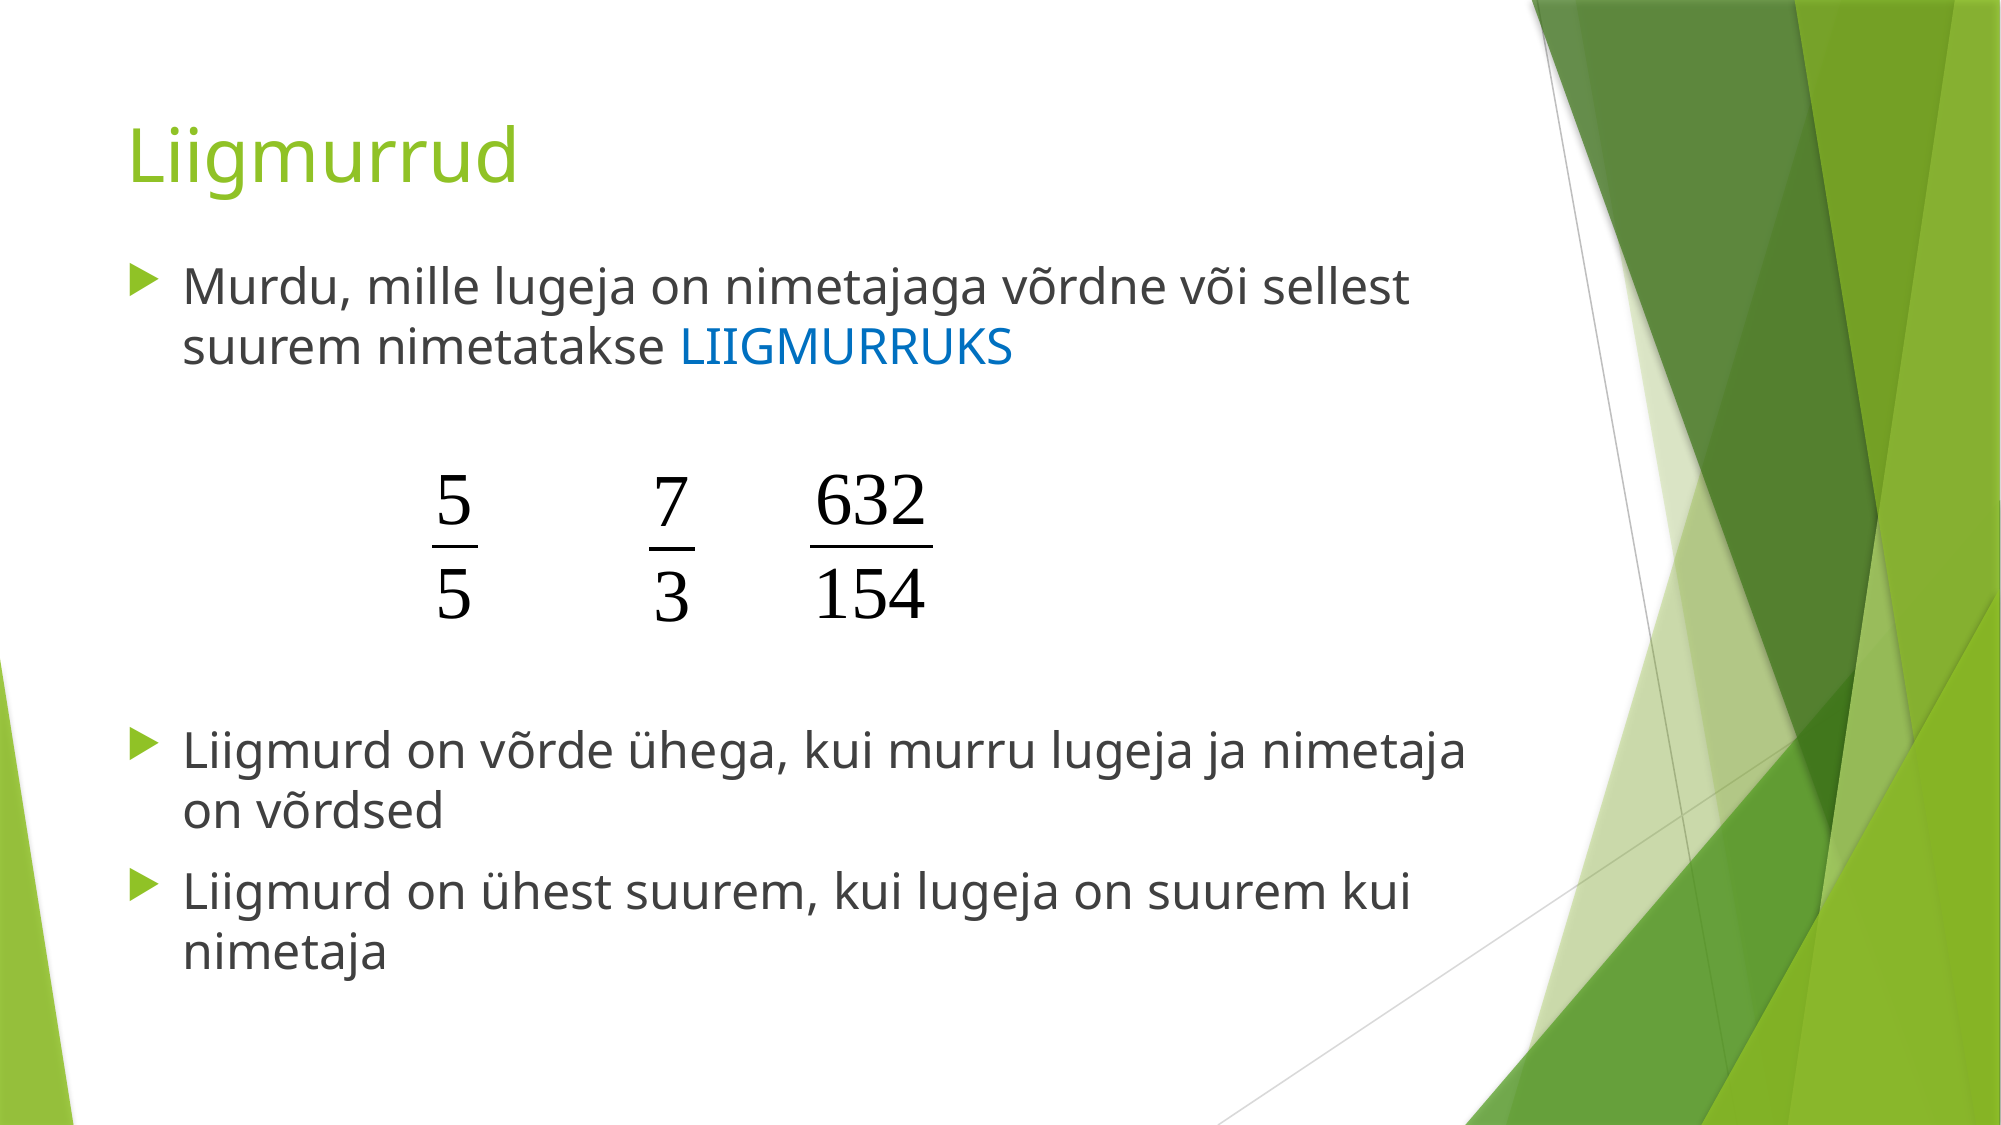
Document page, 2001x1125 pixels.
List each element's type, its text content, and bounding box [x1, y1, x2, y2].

chart [639, 460, 706, 638]
chart [422, 458, 488, 635]
chart [800, 458, 943, 636]
title Liigmurrud [111, 99, 1522, 317]
list Murdu, mille lugeja on nimetajaga võrdne või sellest suurem nimetatakse LIIGMURRUKS Liigmurd on võrde ühega, kui murru lugeja ja nimetaja on võrdsed Liigmurd on ühest suurem, kui lugeja on suurem kui nimetaja [111, 247, 1506, 1063]
